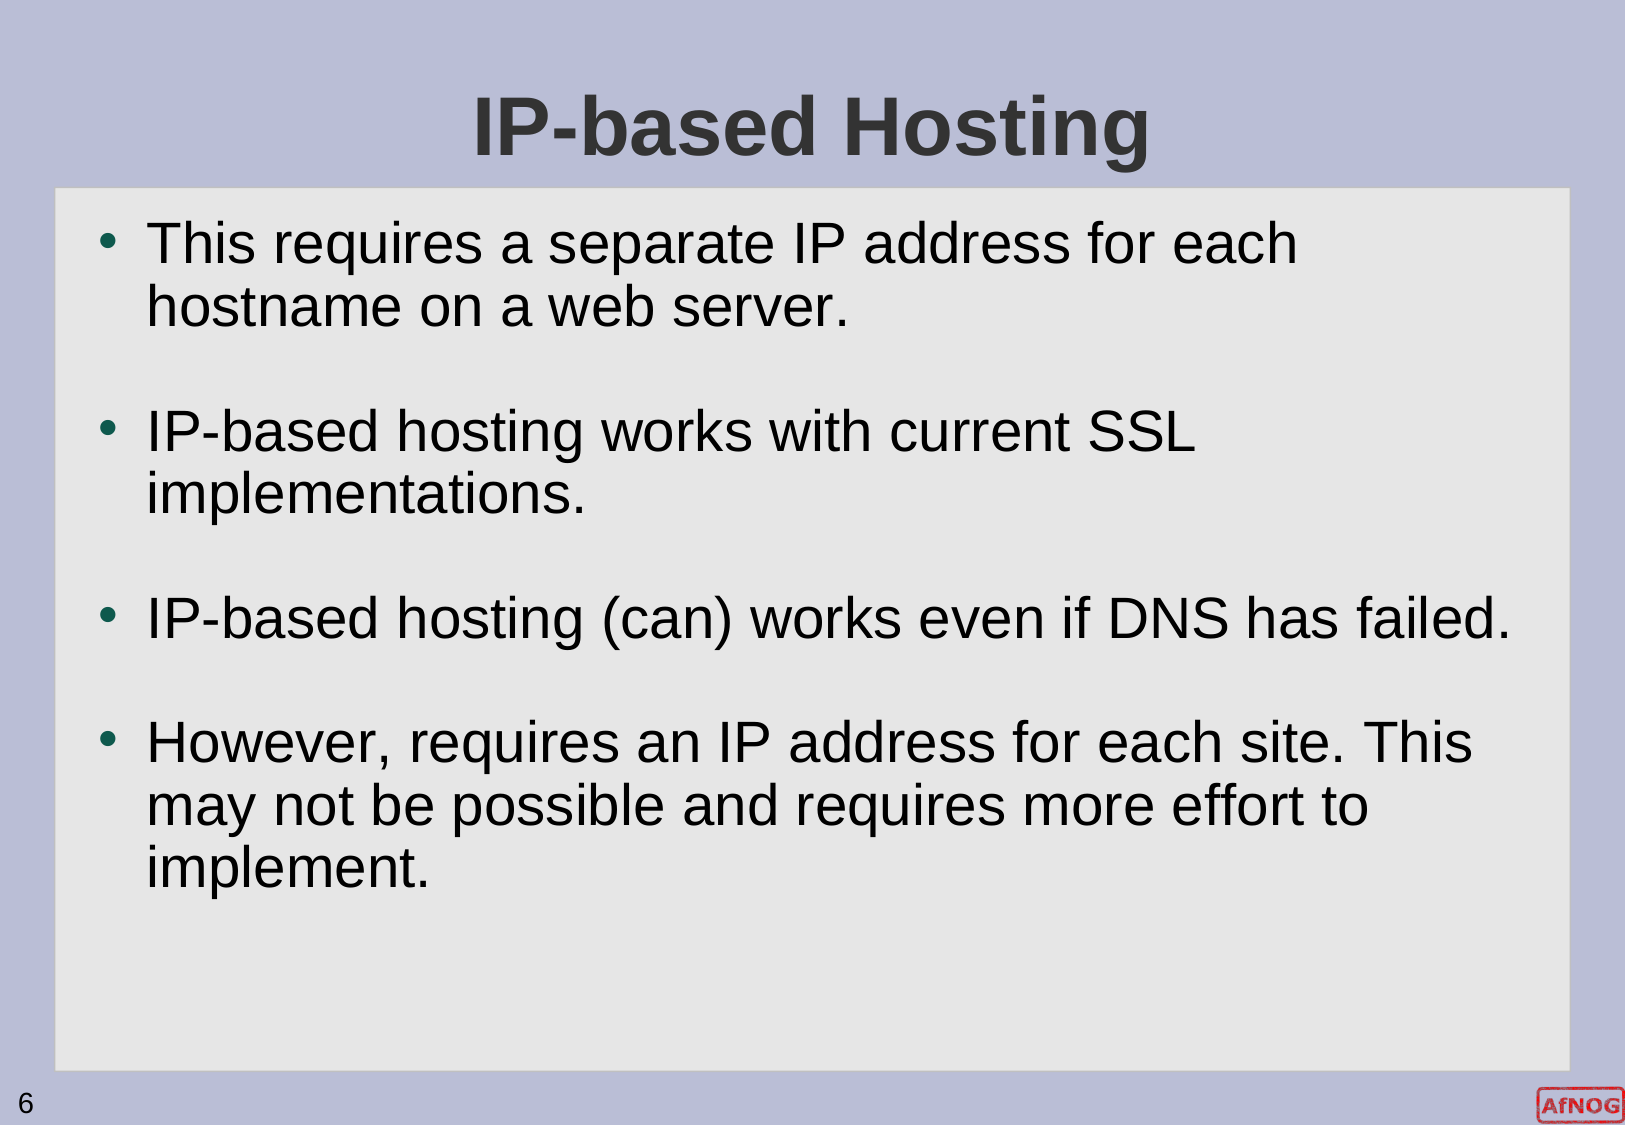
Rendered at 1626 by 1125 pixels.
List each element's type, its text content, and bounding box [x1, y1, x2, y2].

title IP-based Hosting [54, 44, 1571, 215]
picture [1535, 1085, 1626, 1125]
list This requires a separate IP address for each hostname on a web server. IP-based hosting works with current SSL implementations. IP-based hosting (can) works even if DNS has failed. However, requires an IP address for each site. This may not be possible and requires more effort to implement. [81, 214, 1560, 1063]
